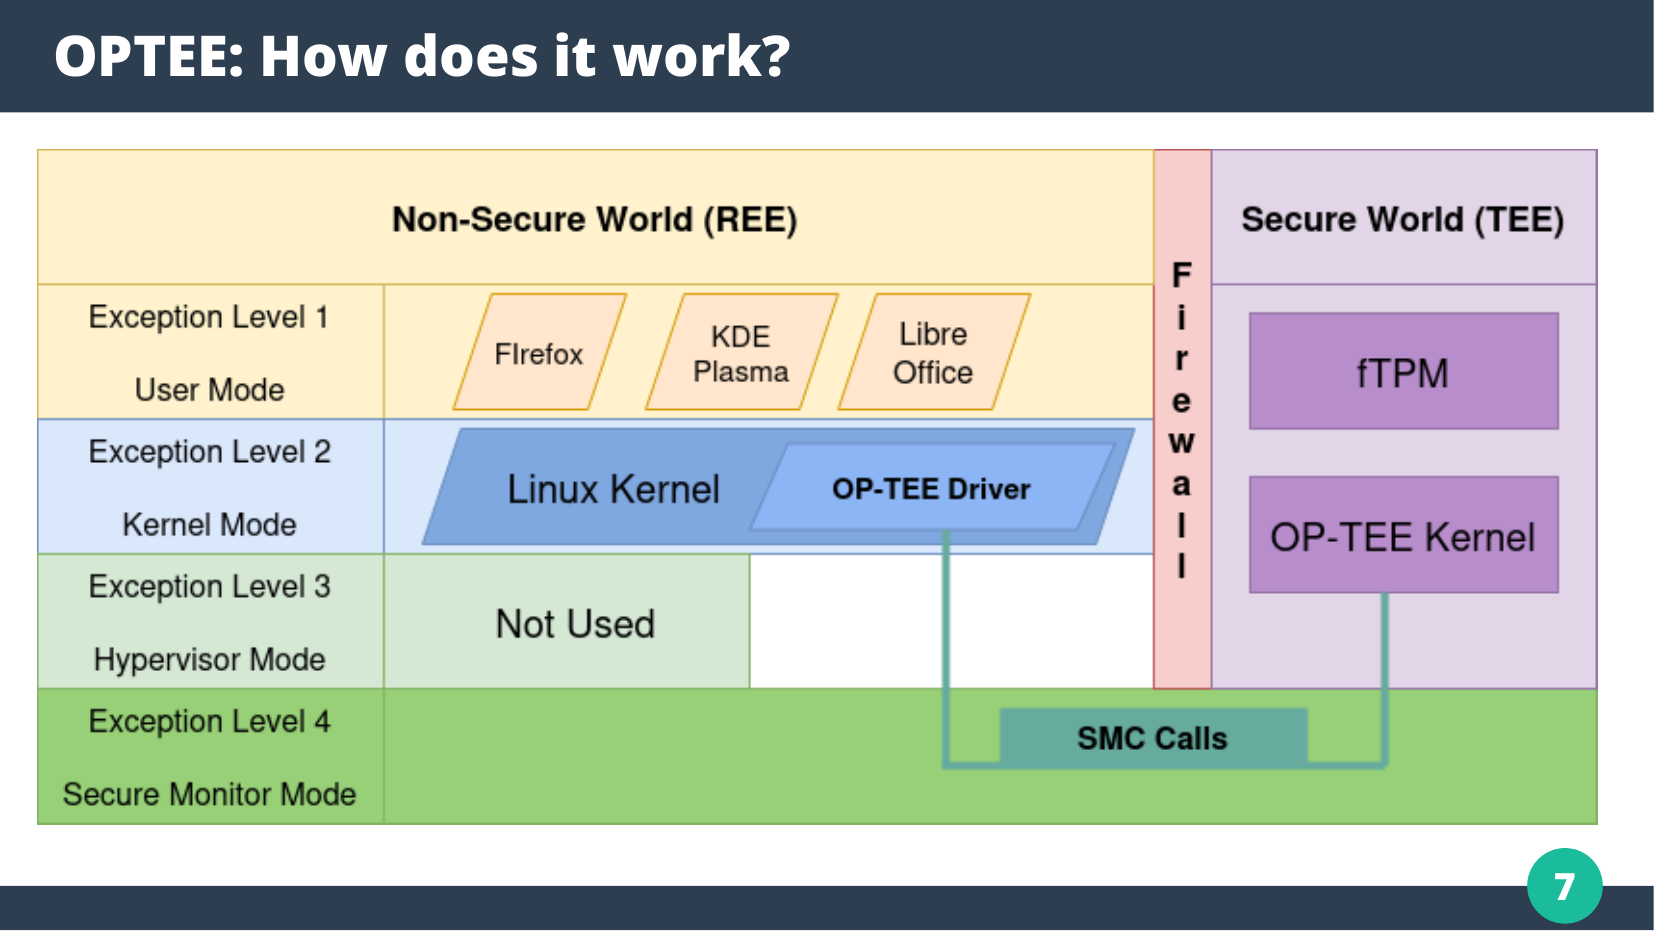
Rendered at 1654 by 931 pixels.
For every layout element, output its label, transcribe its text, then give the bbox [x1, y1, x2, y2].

title OPTEE: How does it work? [53, 0, 1589, 114]
picture [37, 149, 1598, 826]
